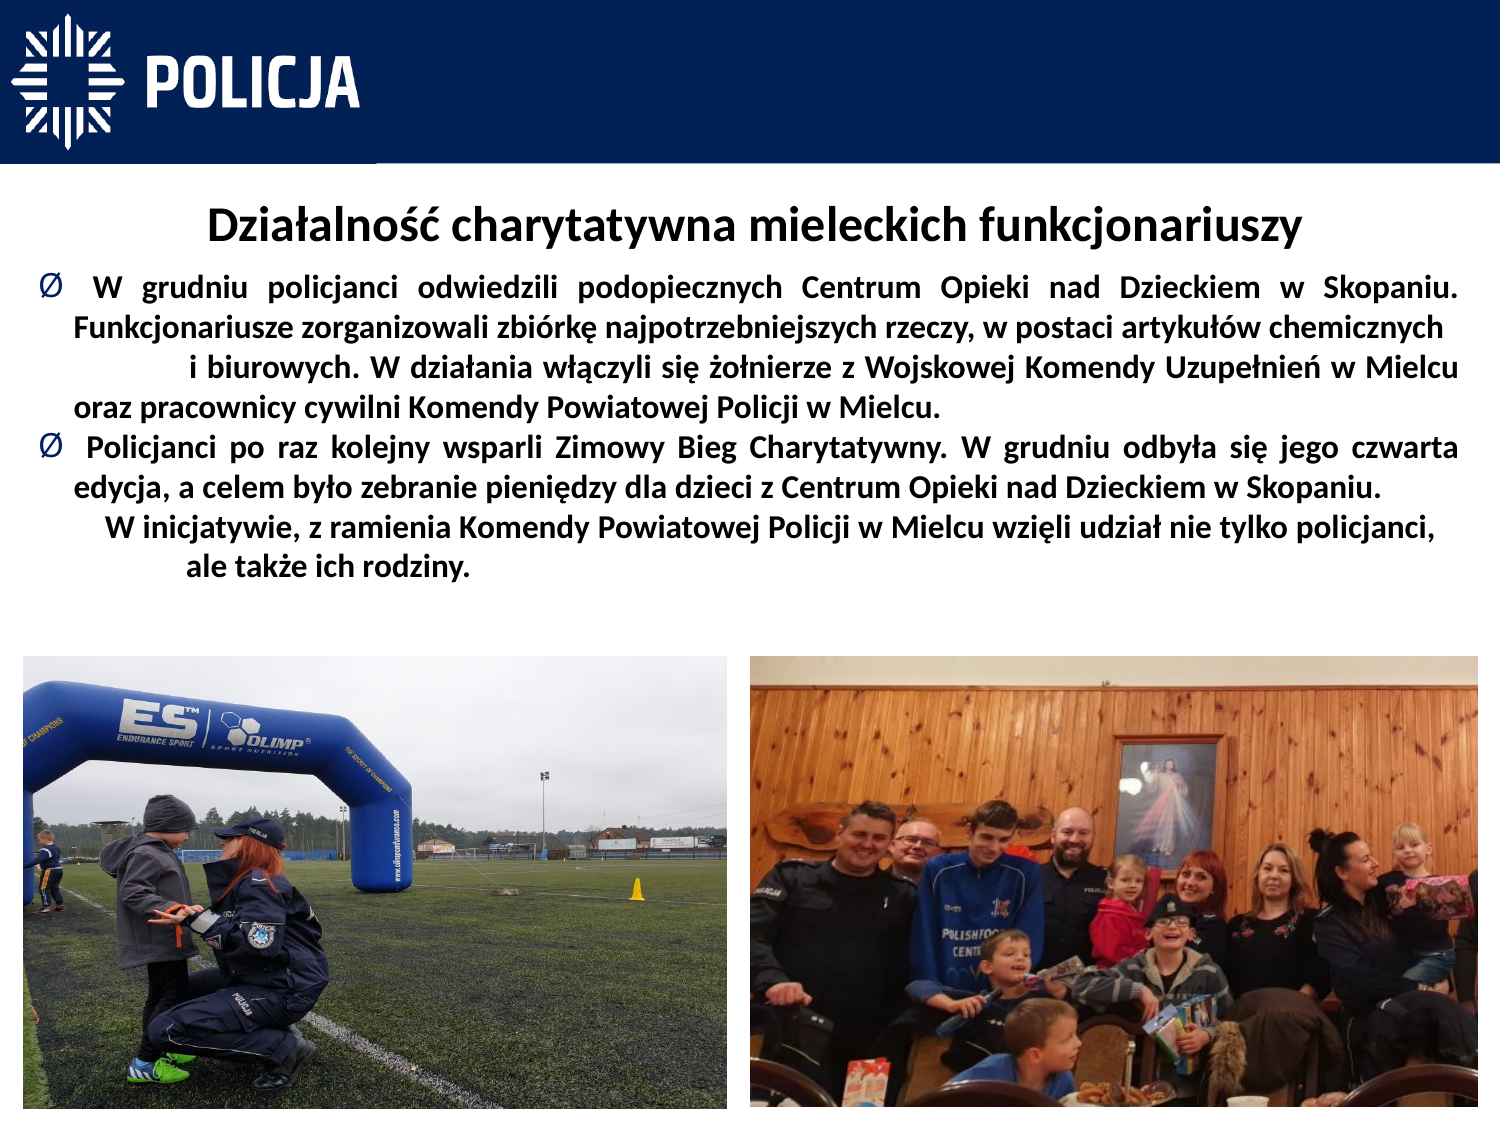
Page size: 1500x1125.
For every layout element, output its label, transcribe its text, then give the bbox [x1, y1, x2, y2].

picture [750, 656, 1478, 1107]
text_box [360, 0, 1500, 164]
subtitle W grudniu policjanci odwiedzili podopiecznych Centrum Opieki nad Dzieckiem w Skopaniu. Funkcjonariusze zorganizowali zbiórkę najpotrzebniejszych rzeczy, w postaci artykułów chemicznych i biurowych. W działania włączyli się żołnierze z Wojskowej Komendy Uzupełnień w Mielcu oraz pracownicy cywilni Komendy Powiatowej Policji w Mielcu. Policjanci po raz kolejny wsparli Zimowy Bieg Charytatywny. W grudniu odbyła się jego czwarta edycja, a celem było zebranie pieniędzy dla dzieci z Centrum Opieki nad Dzieckiem w Skopaniu. W inicjatywie, z ramienia Komendy Powiatowej Policji w Mielcu wzięli udział nie tylko policjanci, ale także ich rodziny. [23, 257, 1477, 863]
picture [23, 863, 727, 1109]
title Działalność charytatywna mieleckich funkcjonariuszy [11, 184, 1500, 258]
picture [0, 0, 360, 164]
